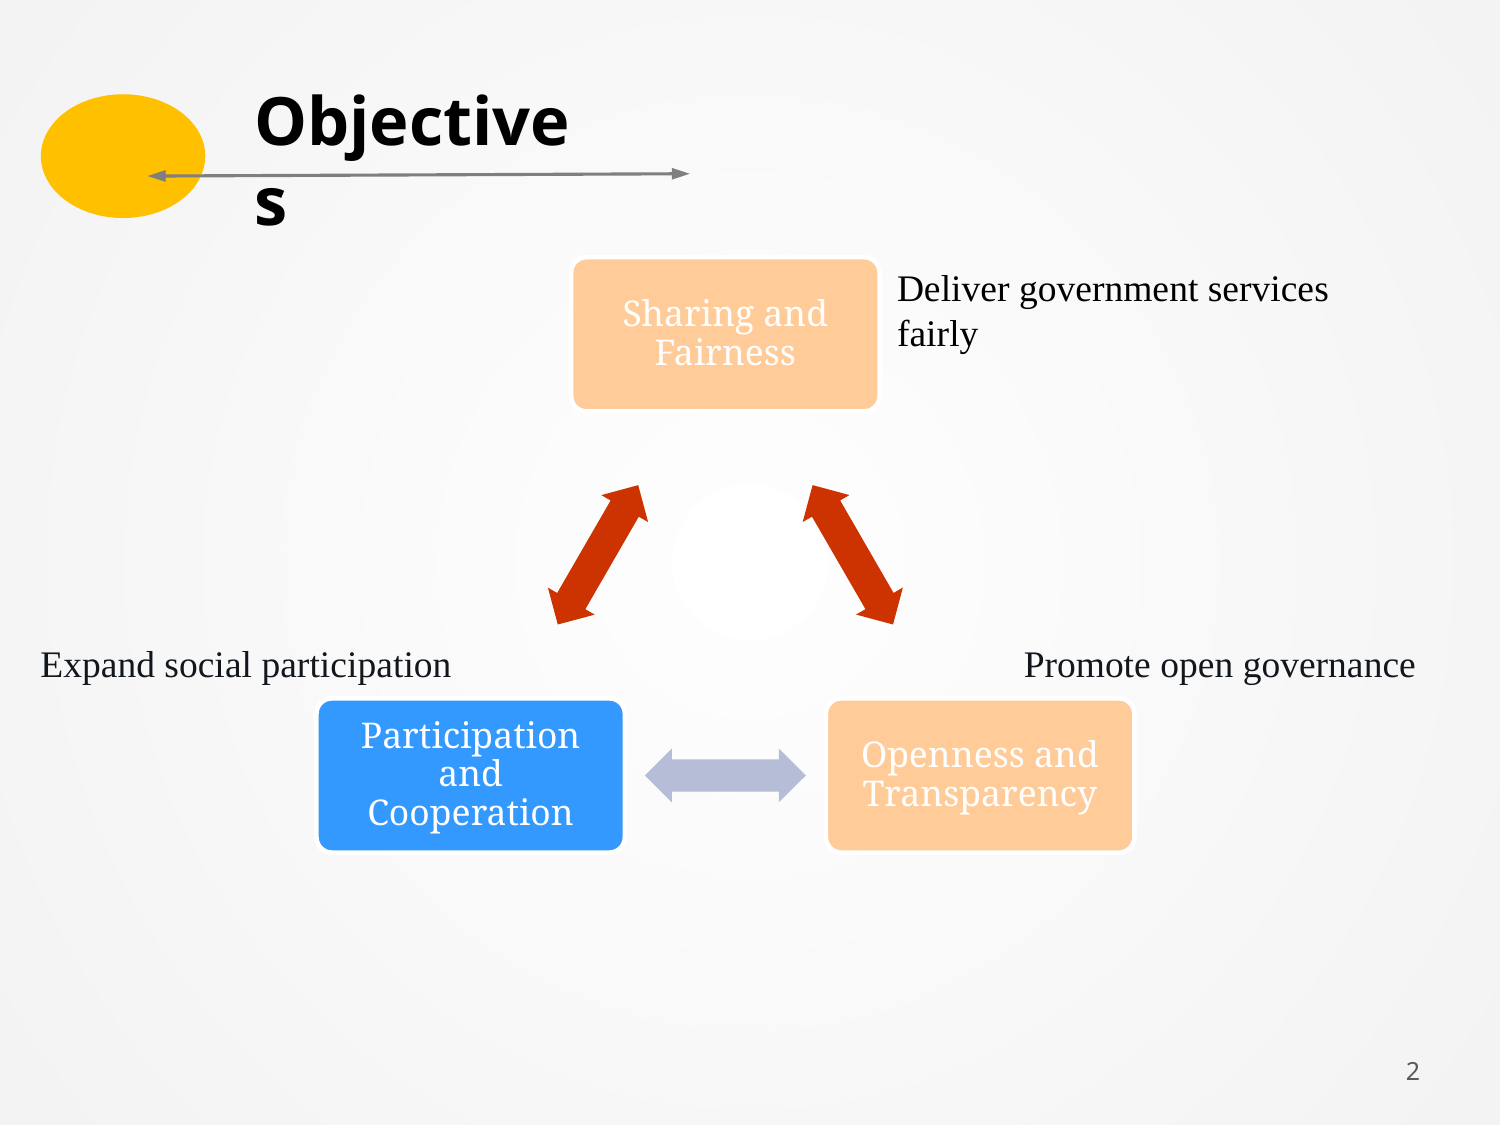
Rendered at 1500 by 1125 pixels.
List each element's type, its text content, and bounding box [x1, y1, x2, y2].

text_box Objectives [254, 79, 595, 241]
text_box Expand social participation [25, 632, 484, 694]
text_box Participation and Cooperation [316, 698, 625, 853]
text_box Deliver government services fairly [882, 256, 1384, 363]
text_box [40, 94, 206, 219]
text_box Promote open governance [1009, 632, 1448, 694]
text_box Openness and Transparency [825, 698, 1135, 853]
text_box [547, 485, 649, 625]
text_box Sharing and Fairness [571, 257, 880, 412]
text_box [802, 485, 903, 625]
text_box [644, 748, 806, 803]
text_box 1 [1401, 1042, 1494, 1103]
